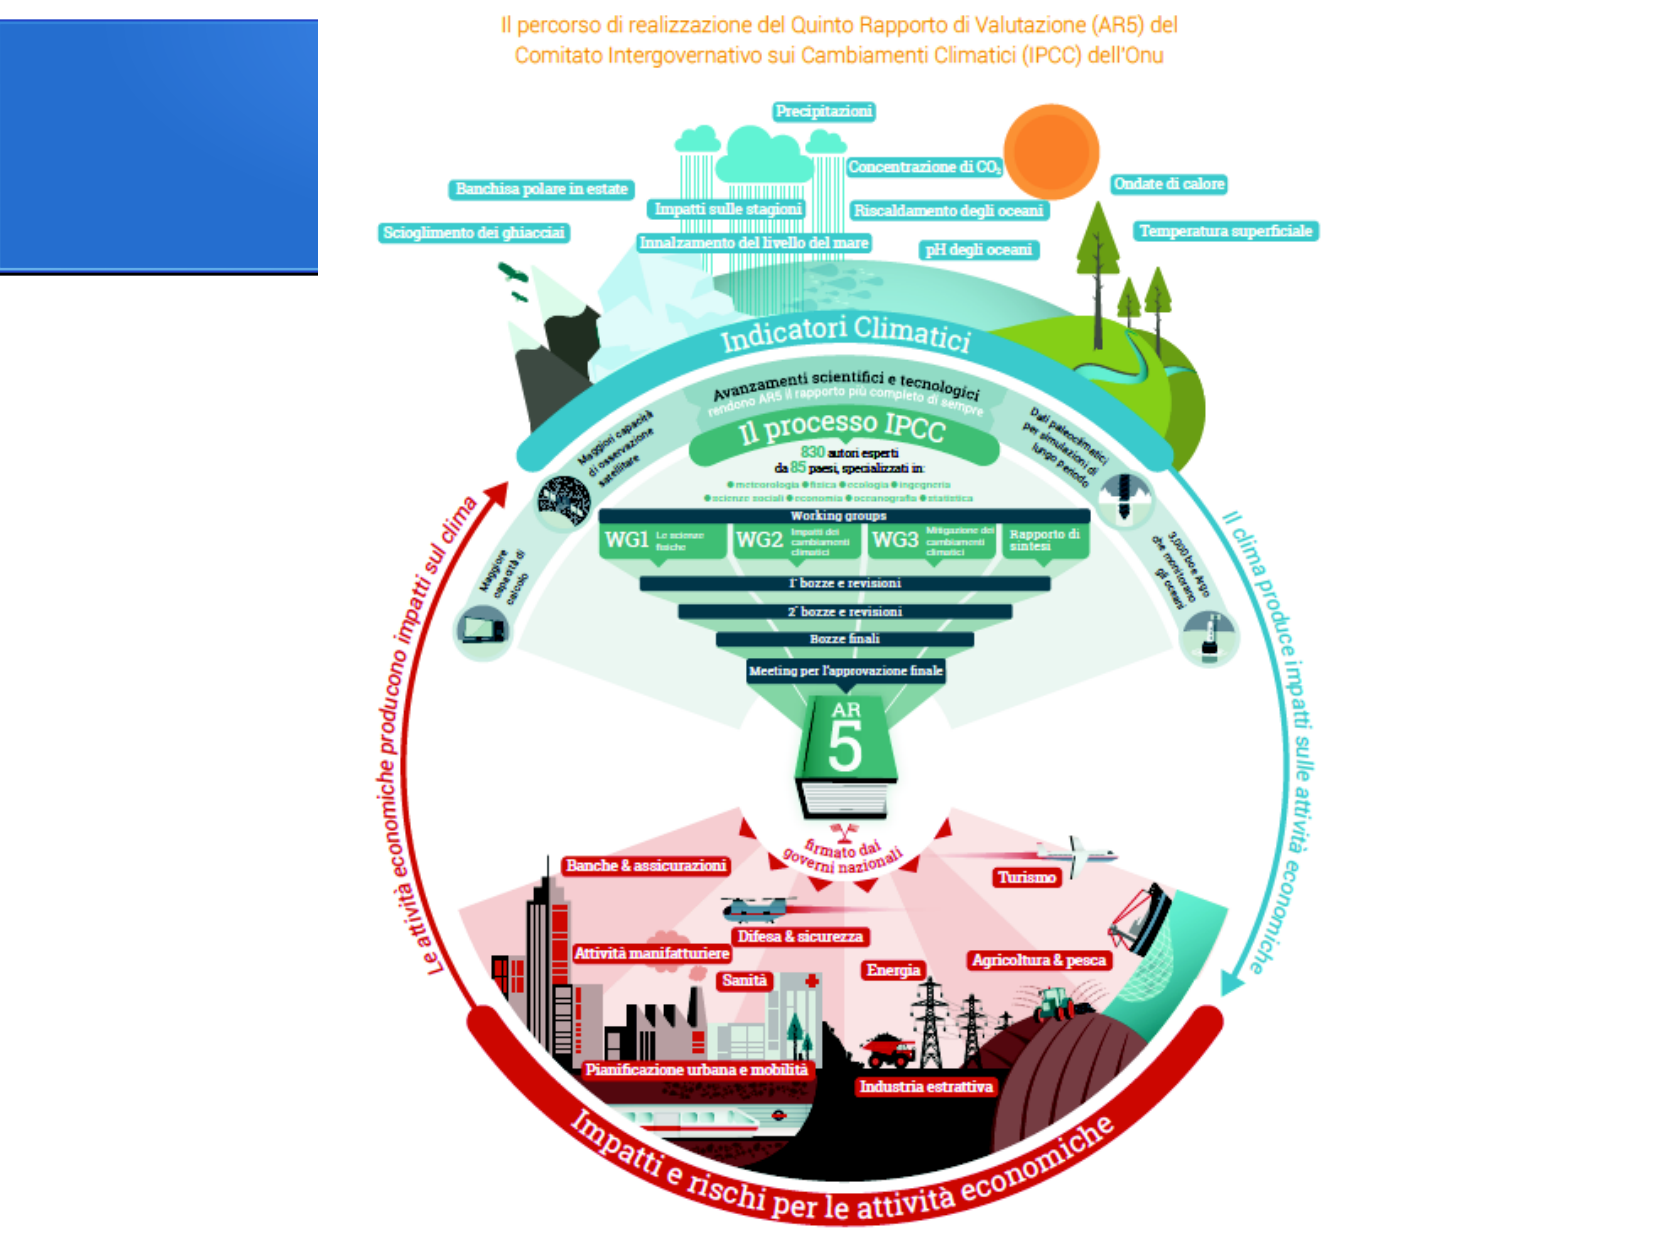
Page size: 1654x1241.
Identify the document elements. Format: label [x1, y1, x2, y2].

picture [318, 14, 1356, 1241]
